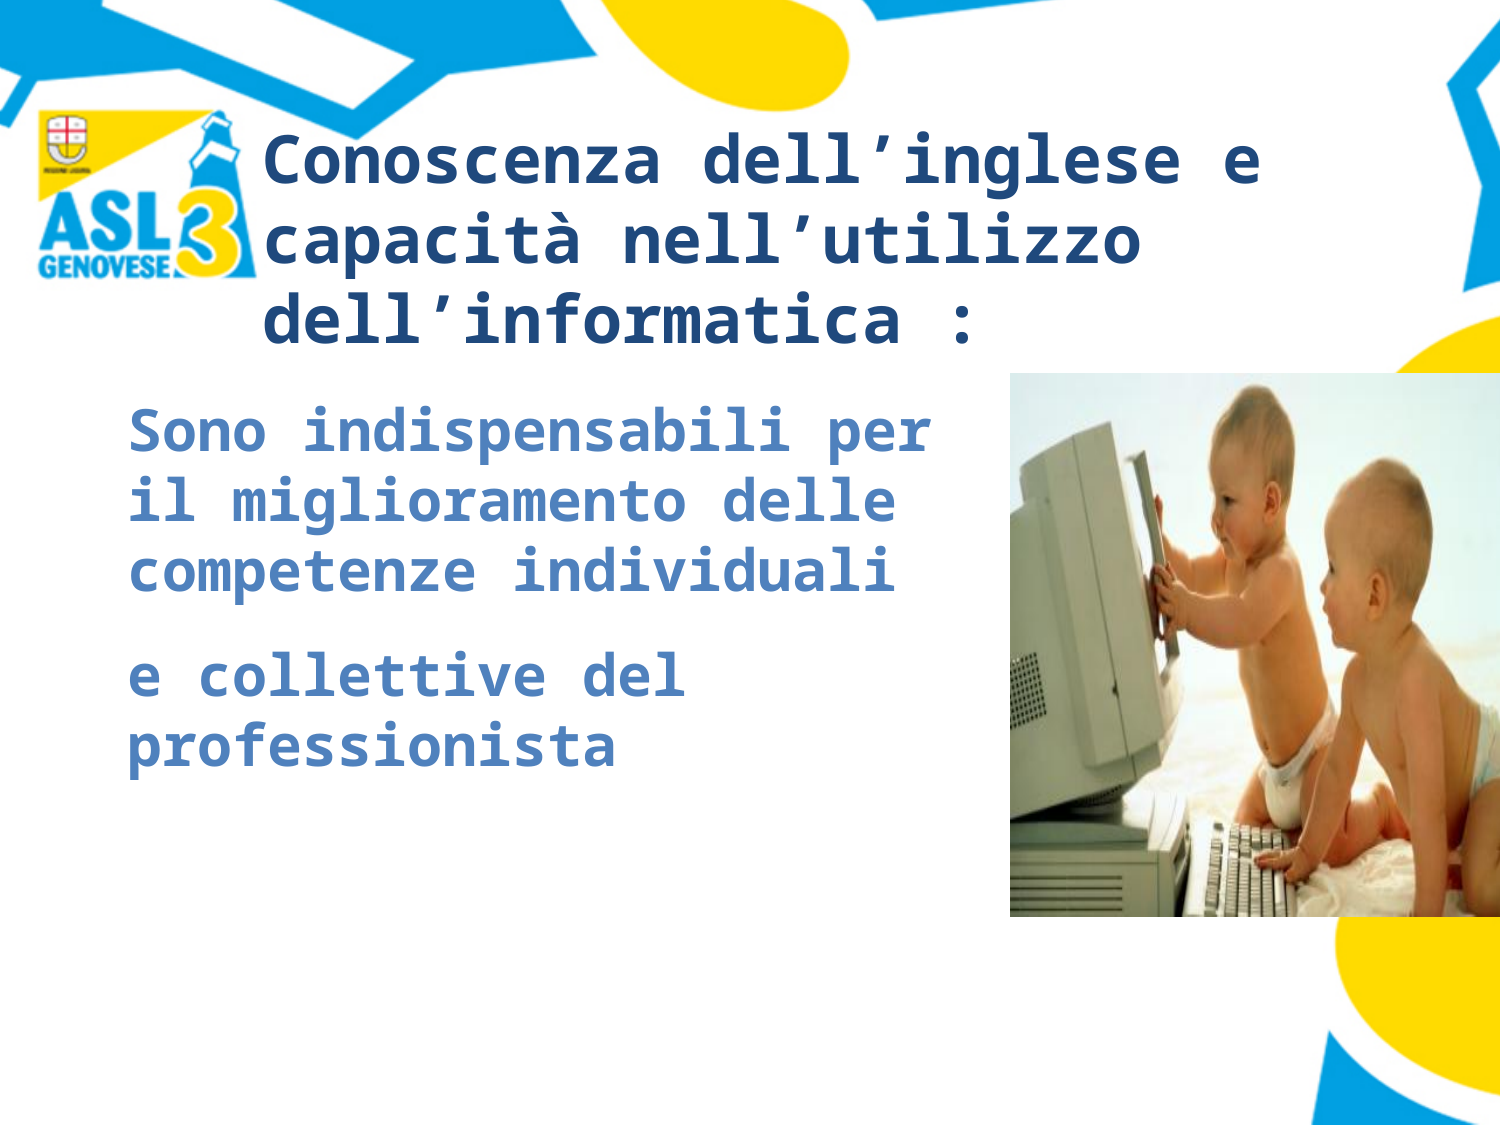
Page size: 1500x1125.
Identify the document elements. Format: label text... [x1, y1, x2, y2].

text_box Sono indispensabili per il miglioramento delle competenze individuali e collettive del professionista [112, 385, 999, 790]
text_box Conoscenza dell’inglese e capacità nell’utilizzo dell’informatica : [247, 109, 1471, 287]
picture [1010, 373, 1500, 917]
